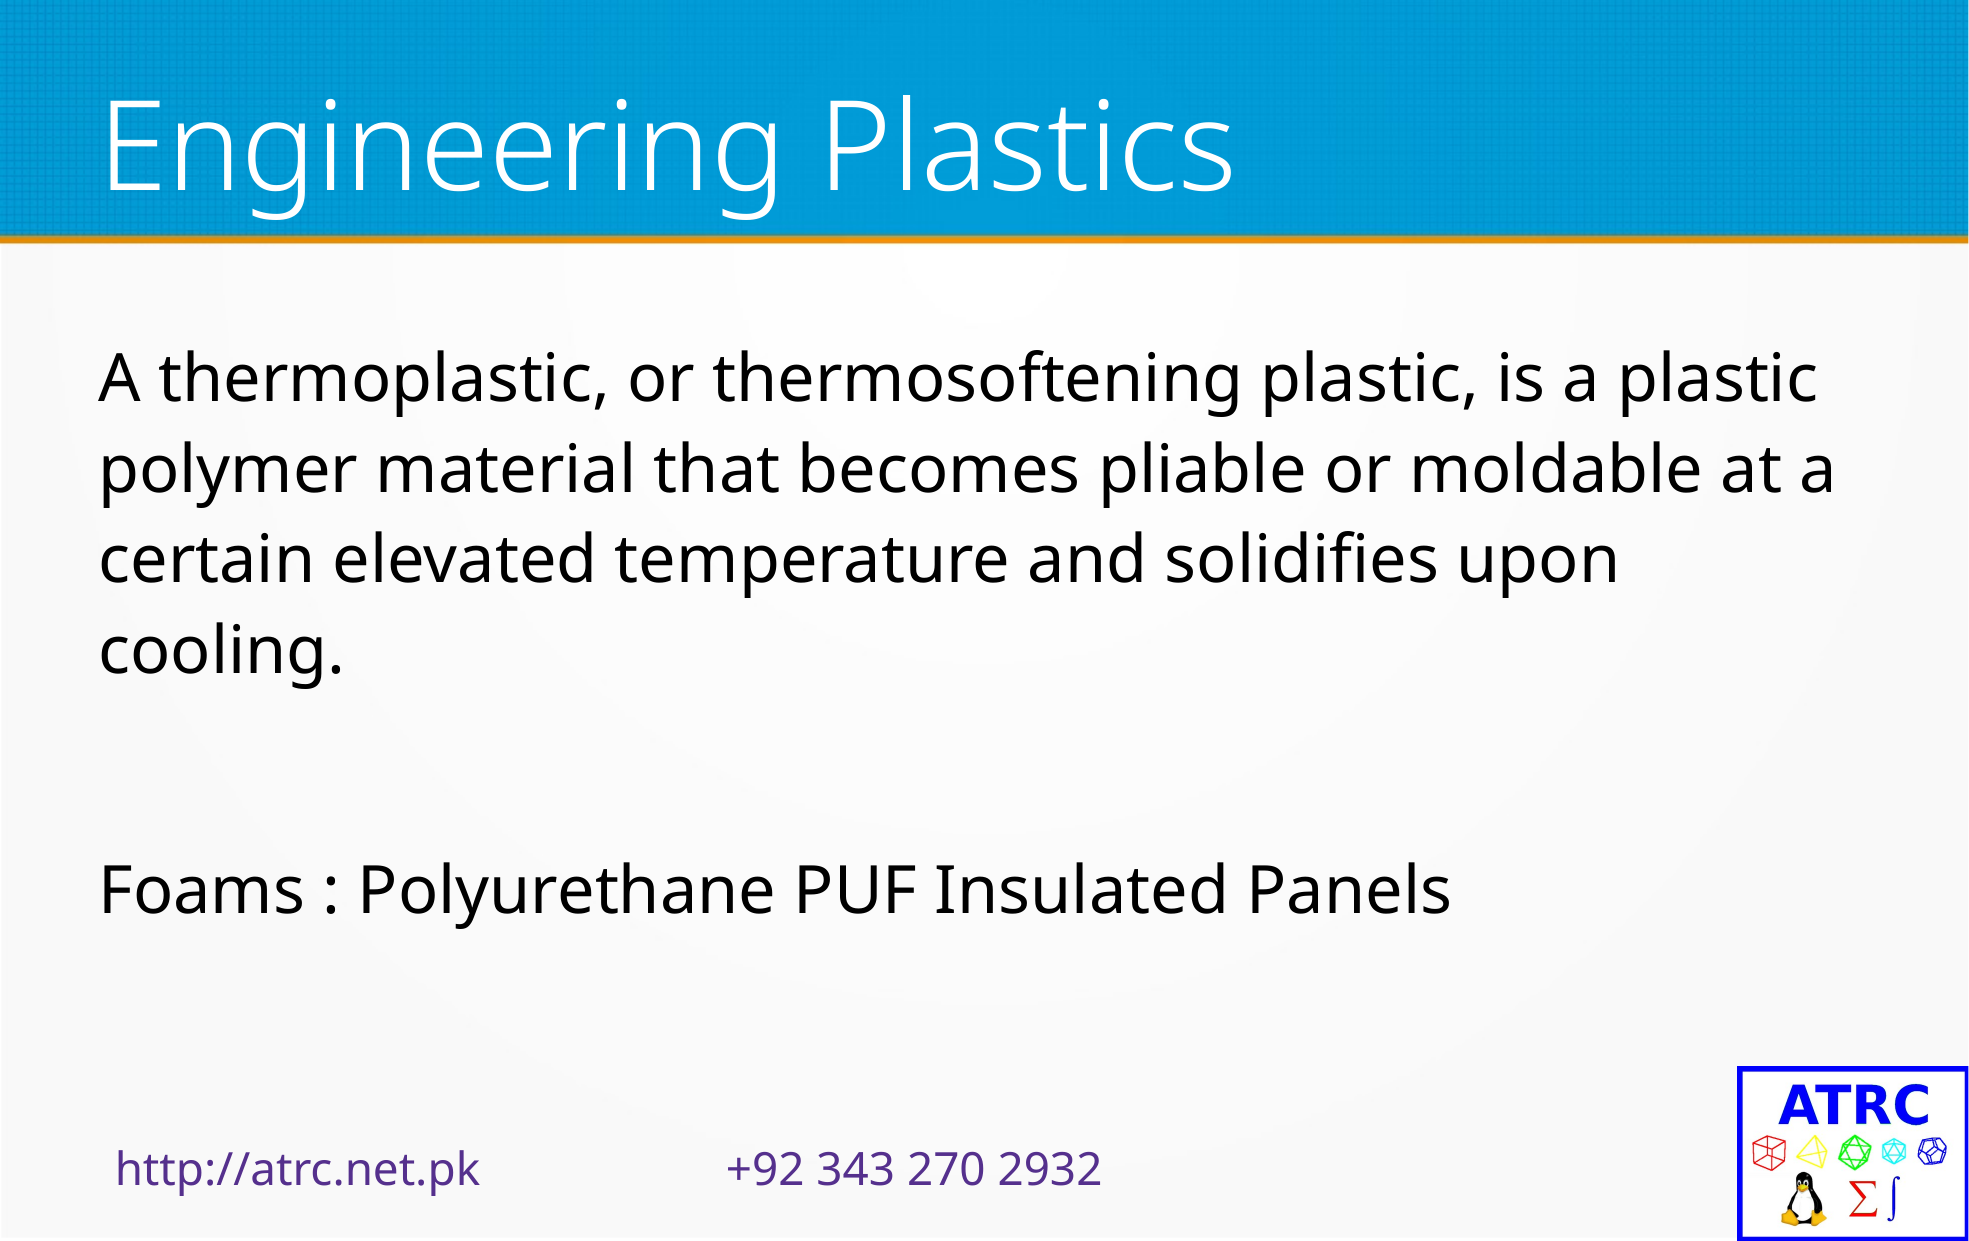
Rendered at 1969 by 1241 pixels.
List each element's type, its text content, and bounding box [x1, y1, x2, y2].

title Engineering Plastics [98, 19, 1870, 227]
picture [0, 233, 1969, 1241]
list A thermoplastic, or thermosoftening plastic, is a plastic polymer material that becomes pliable or moldable at a certain elevated temperature and solidifies upon cooling. Foams : Polyurethane PUF Insulated Panels [98, 330, 1861, 1096]
